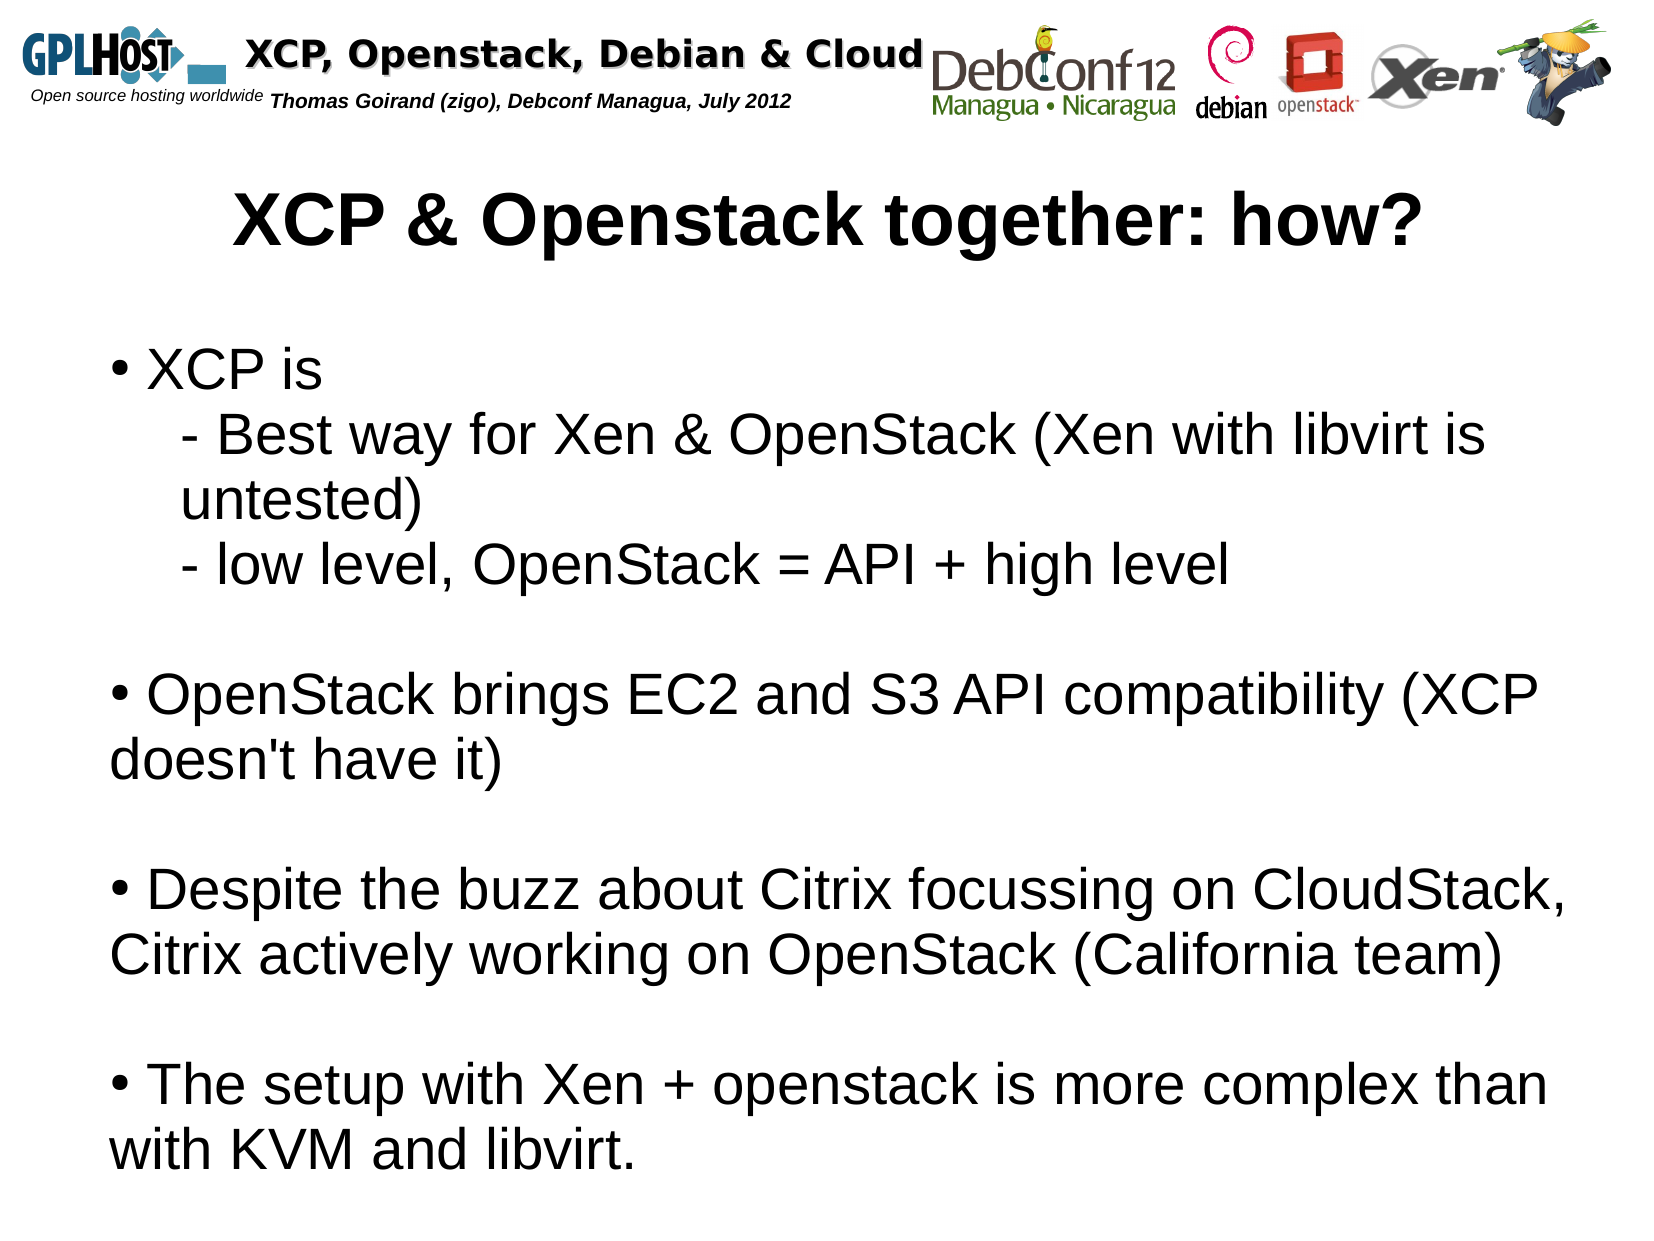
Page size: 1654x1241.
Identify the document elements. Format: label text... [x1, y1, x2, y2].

text_box XCP is - Best way for Xen & OpenStack (Xen with libvirt is untested) - low level, OpenStack = API + high level OpenStack brings EC2 and S3 API compatibility (XCP doesn't have it) Despite the buzz about Citrix focussing on CloudStack, Citrix actively working on OpenStack (California team) The setup with Xen + openstack is more complex than with KVM and libvirt. [94, 329, 1600, 1190]
text_box XCP & Openstack together: how? [103, 170, 1556, 269]
picture [1271, 24, 1364, 121]
picture [1497, 19, 1611, 126]
picture [933, 25, 1175, 121]
picture [21, 19, 226, 89]
